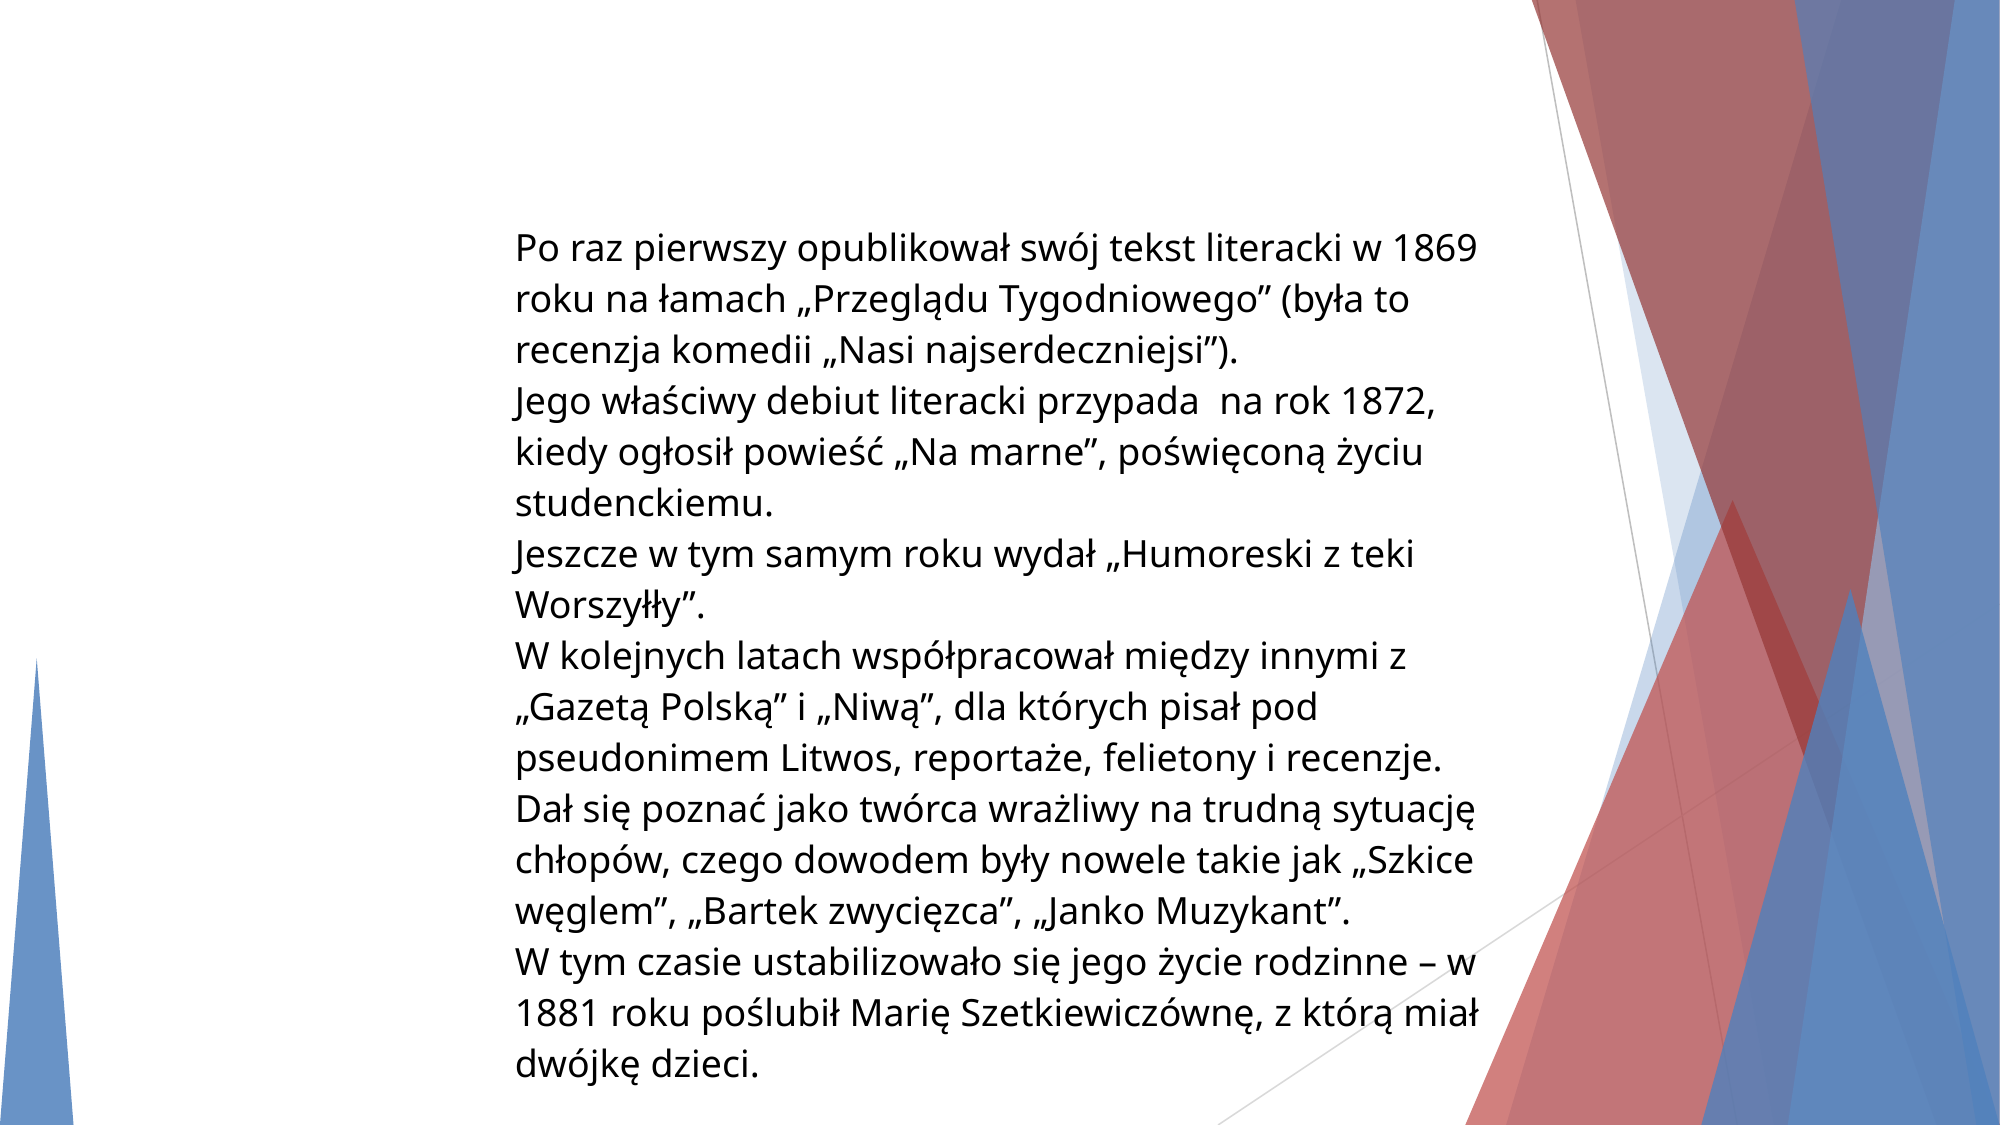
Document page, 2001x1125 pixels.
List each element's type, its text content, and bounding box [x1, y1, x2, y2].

text_box Po raz pierwszy opublikował swój tekst literacki w 1869 roku na łamach „Przeglądu Tygodniowego” (była to recenzja komedii „Nasi najserdeczniejsi”). Jego właściwy debiut literacki przypada na rok 1872, kiedy ogłosił powieść „Na marne”, poświęconą życiu studenckiemu. Jeszcze w tym samym roku wydał „Humoreski z teki Worszyłły”. W kolejnych latach współpracował między innymi z „Gazetą Polską” i „Niwą”, dla których pisał pod pseudonimem Litwos, reportaże, felietony i recenzje. Dał się poznać jako twórca wrażliwy na trudną sytuację chłopów, czego dowodem były nowele takie jak „Szkice węglem”, „Bartek zwycięzca”, „Janko Muzykant”. W tym czasie ustabilizowało się jego życie rodzinne – w 1881 roku poślubił Marię Szetkiewiczównę, z którą miał dwójkę dzieci. [500, 214, 1501, 1097]
